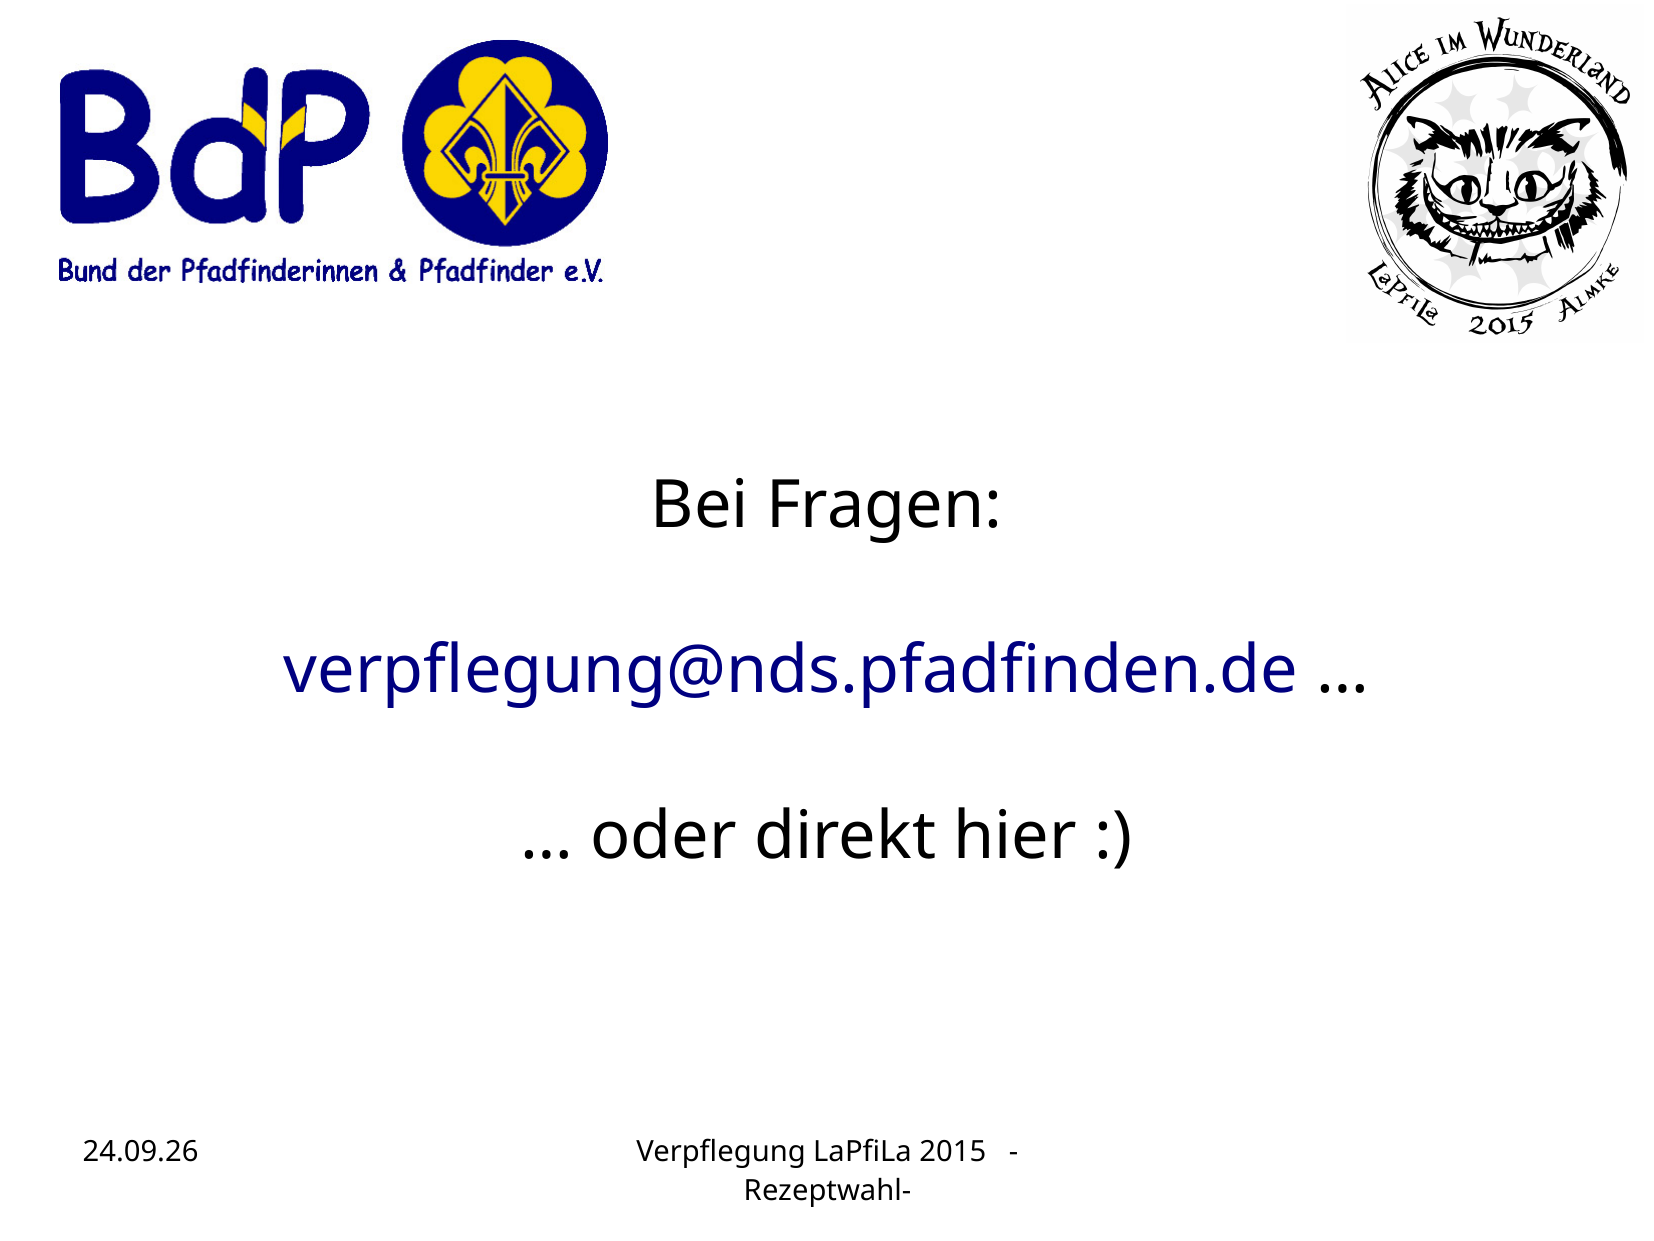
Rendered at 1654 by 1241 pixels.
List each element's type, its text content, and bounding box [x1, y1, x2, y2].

list Bei Fragen: verpflegung@nds.pfadfinden.de … … oder direkt hier :) [82, 290, 1571, 1109]
picture [59, 39, 609, 284]
picture [1346, 4, 1644, 343]
